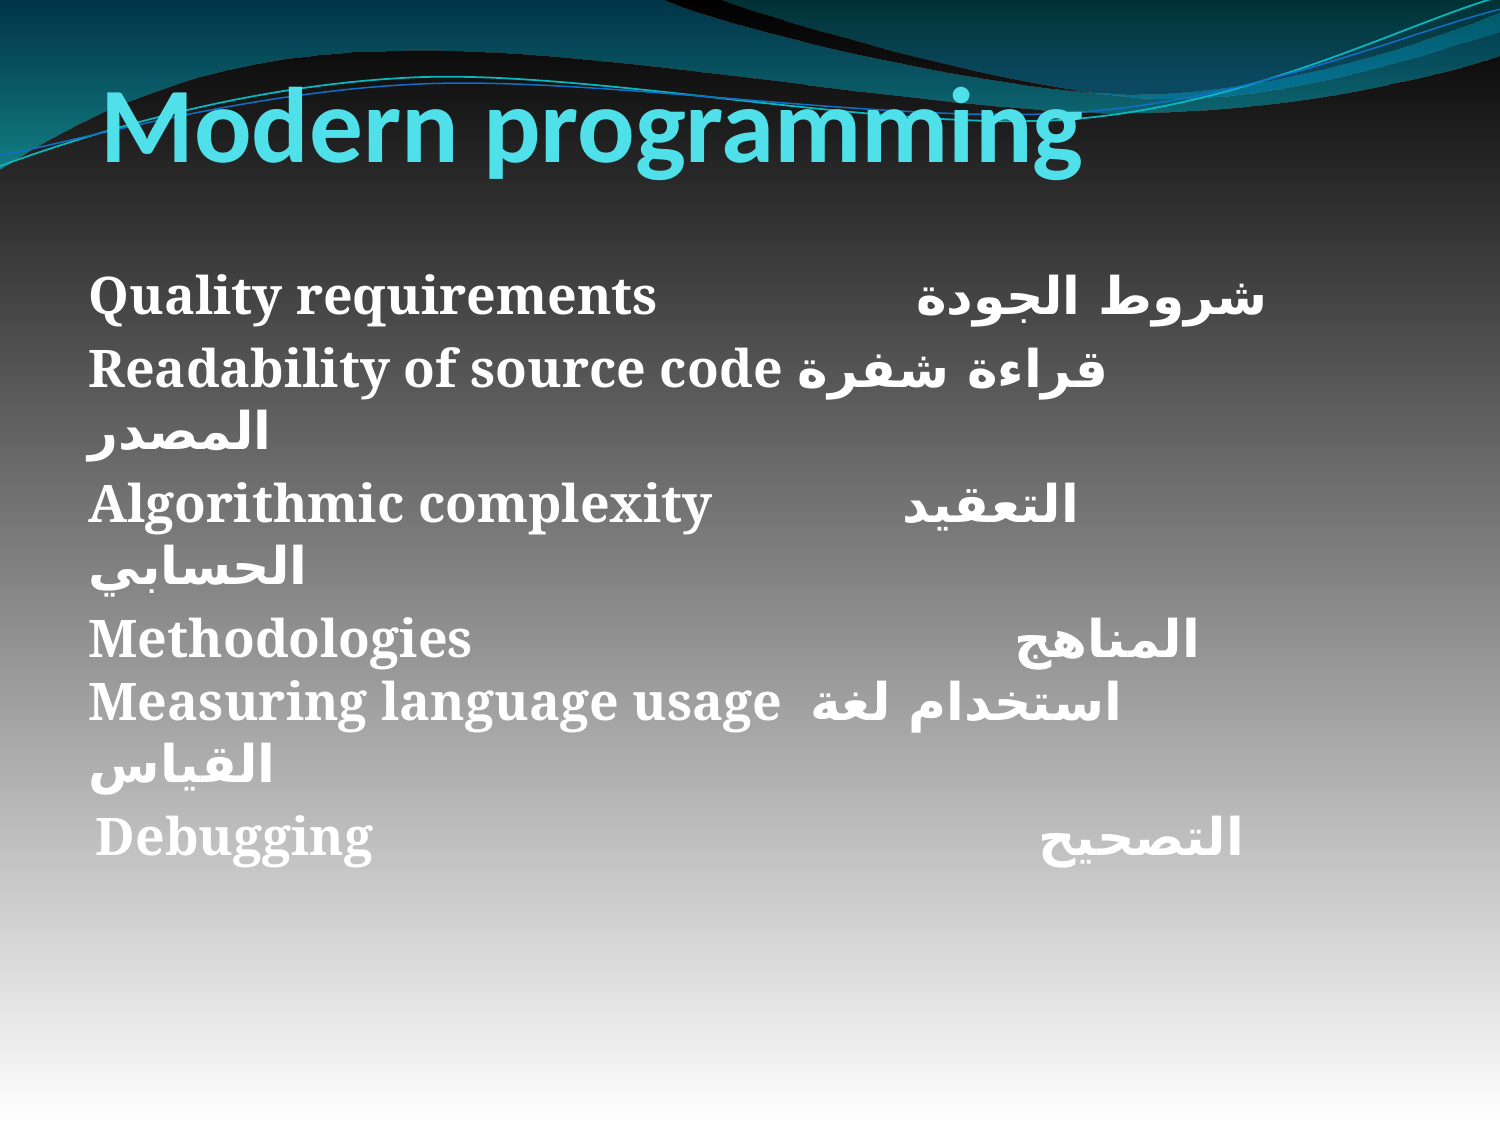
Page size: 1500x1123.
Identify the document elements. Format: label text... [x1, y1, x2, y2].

title Modern programming [100, 54, 1376, 185]
subtitle Quality requirements شروط الجودة Readability of source code قراءة شفرة المصدر Algorithmic complexity التعقيد الحسابي Methodologies المناهج Measuring language usage استخدام لغة القياس التصحيح Debugging [88, 254, 1304, 974]
